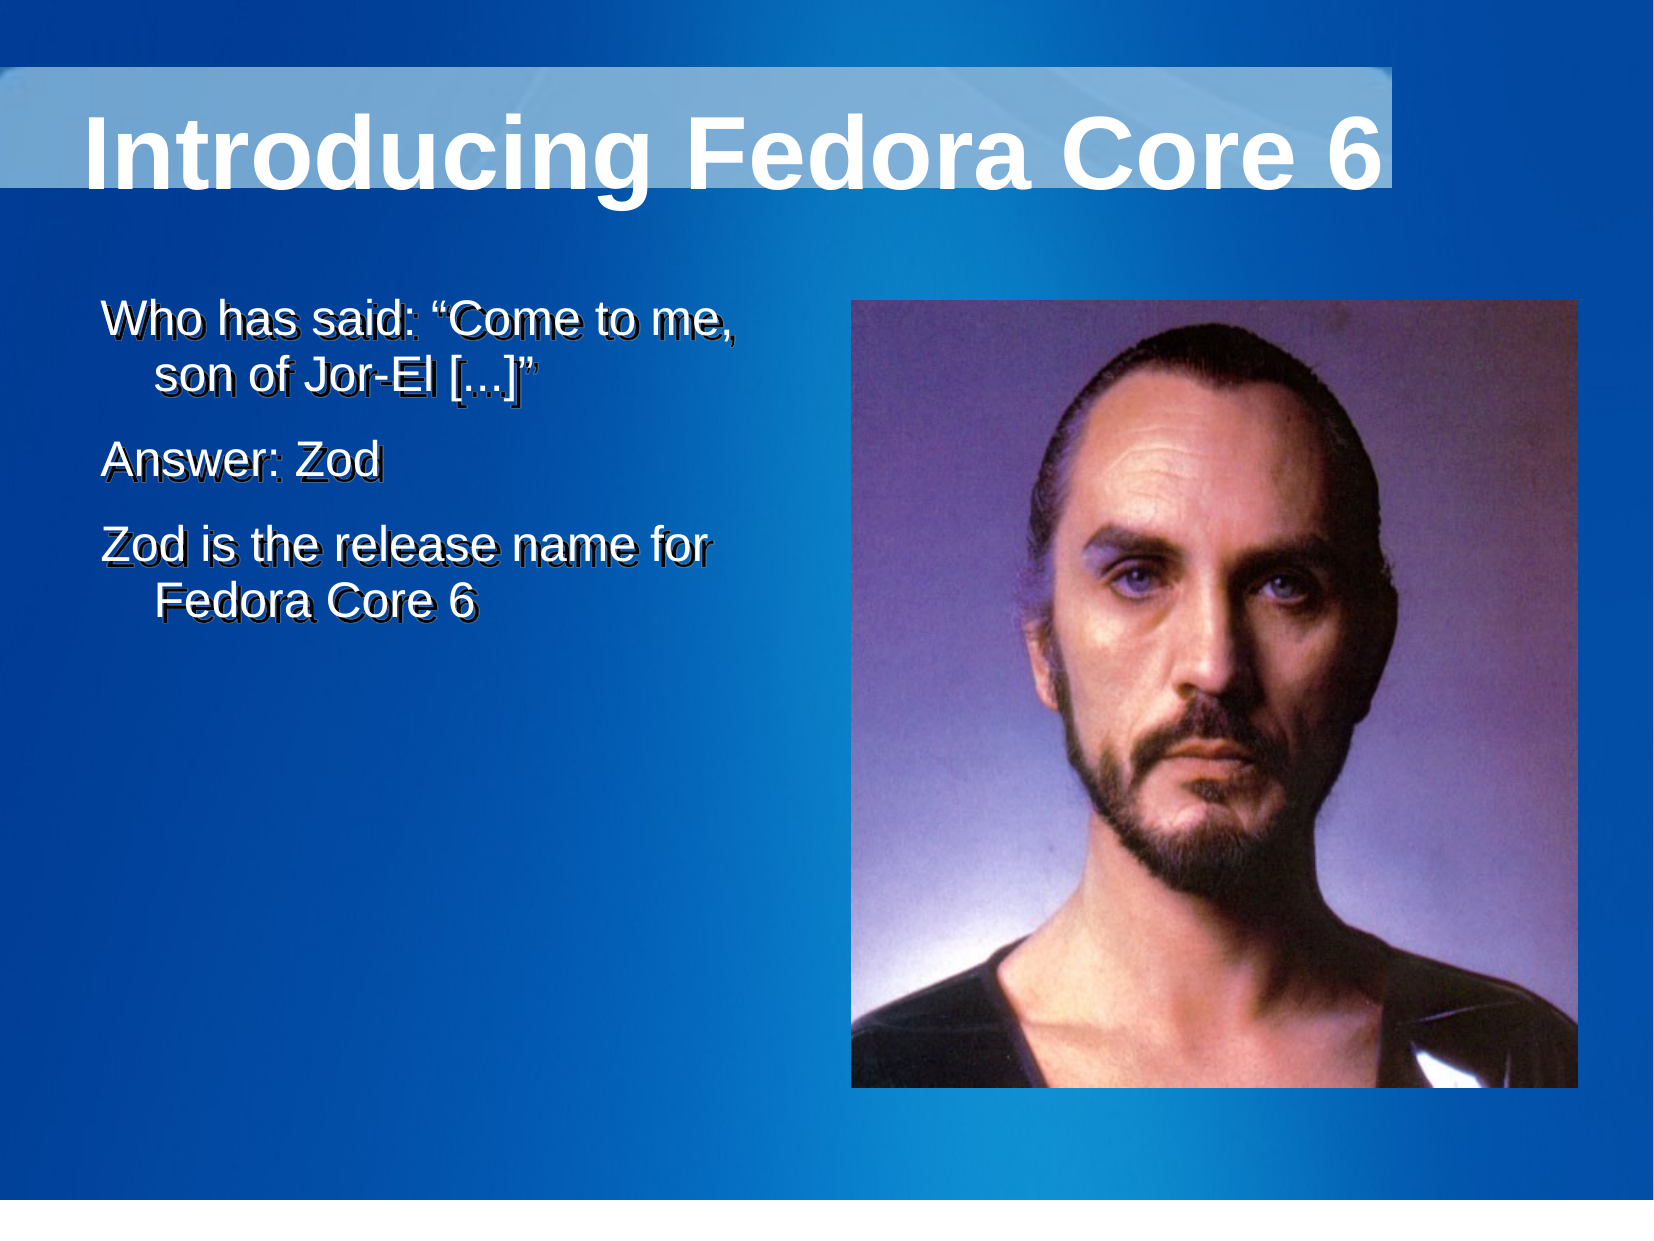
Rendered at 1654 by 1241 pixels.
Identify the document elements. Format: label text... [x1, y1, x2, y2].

title Introducing Fedora Core 6 [82, 0, 1571, 335]
list Who has said: “Come to me, son of Jor-El [...]” Answer: Zod Zod is the release name for Fedora Core 6 [82, 290, 809, 1109]
picture [0, 0, 1654, 1200]
